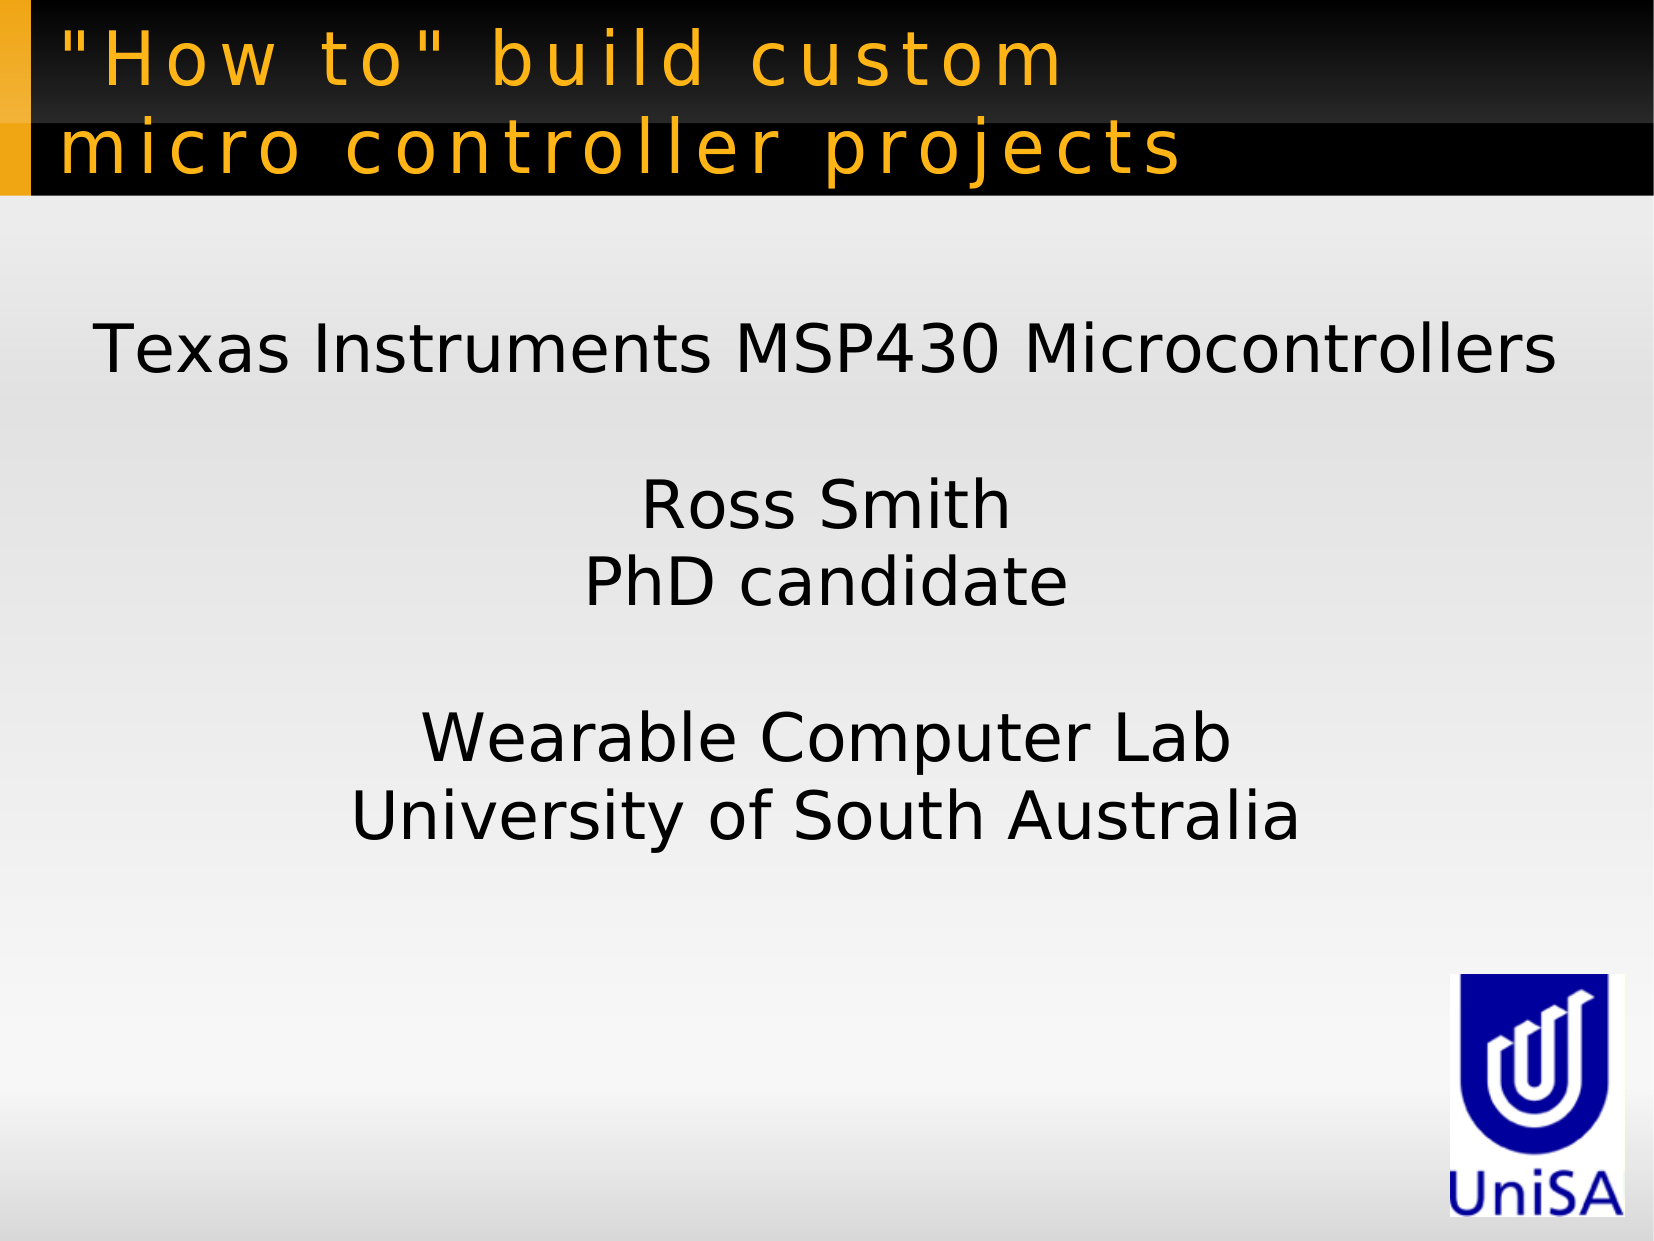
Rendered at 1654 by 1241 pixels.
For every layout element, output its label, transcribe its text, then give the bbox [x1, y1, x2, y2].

subtitle Texas Instruments MSP430 Microcontrollers Ross Smith PhD candidate Wearable Computer Lab University of South Australia [82, 290, 1571, 1109]
picture [0, 0, 1654, 1241]
title "How to" build custom micro controller projects [59, 16, 1270, 191]
